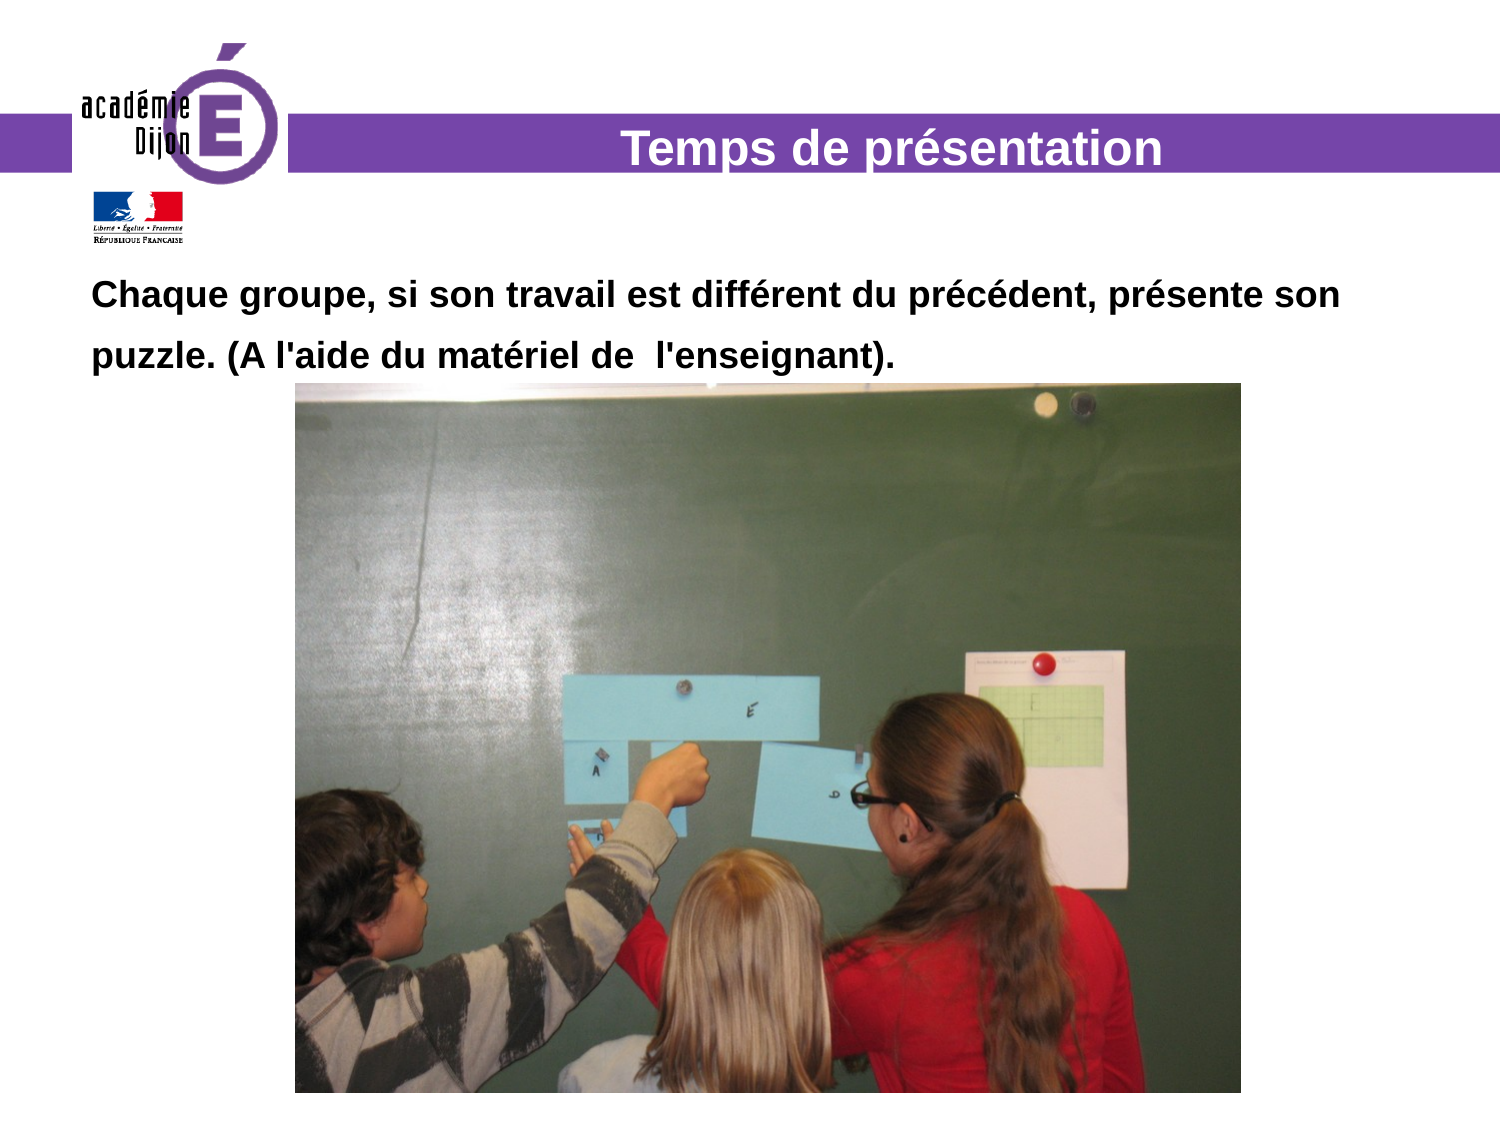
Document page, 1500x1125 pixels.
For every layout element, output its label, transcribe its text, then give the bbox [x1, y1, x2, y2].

list Chaque groupe, si son travail est différent du précédent, présente son puzzle. (A l'aide du matériel de l'enseignant). [75, 262, 1425, 1005]
picture [295, 383, 1241, 1093]
title Temps de présentation [360, 108, 1425, 178]
picture [82, 43, 278, 243]
